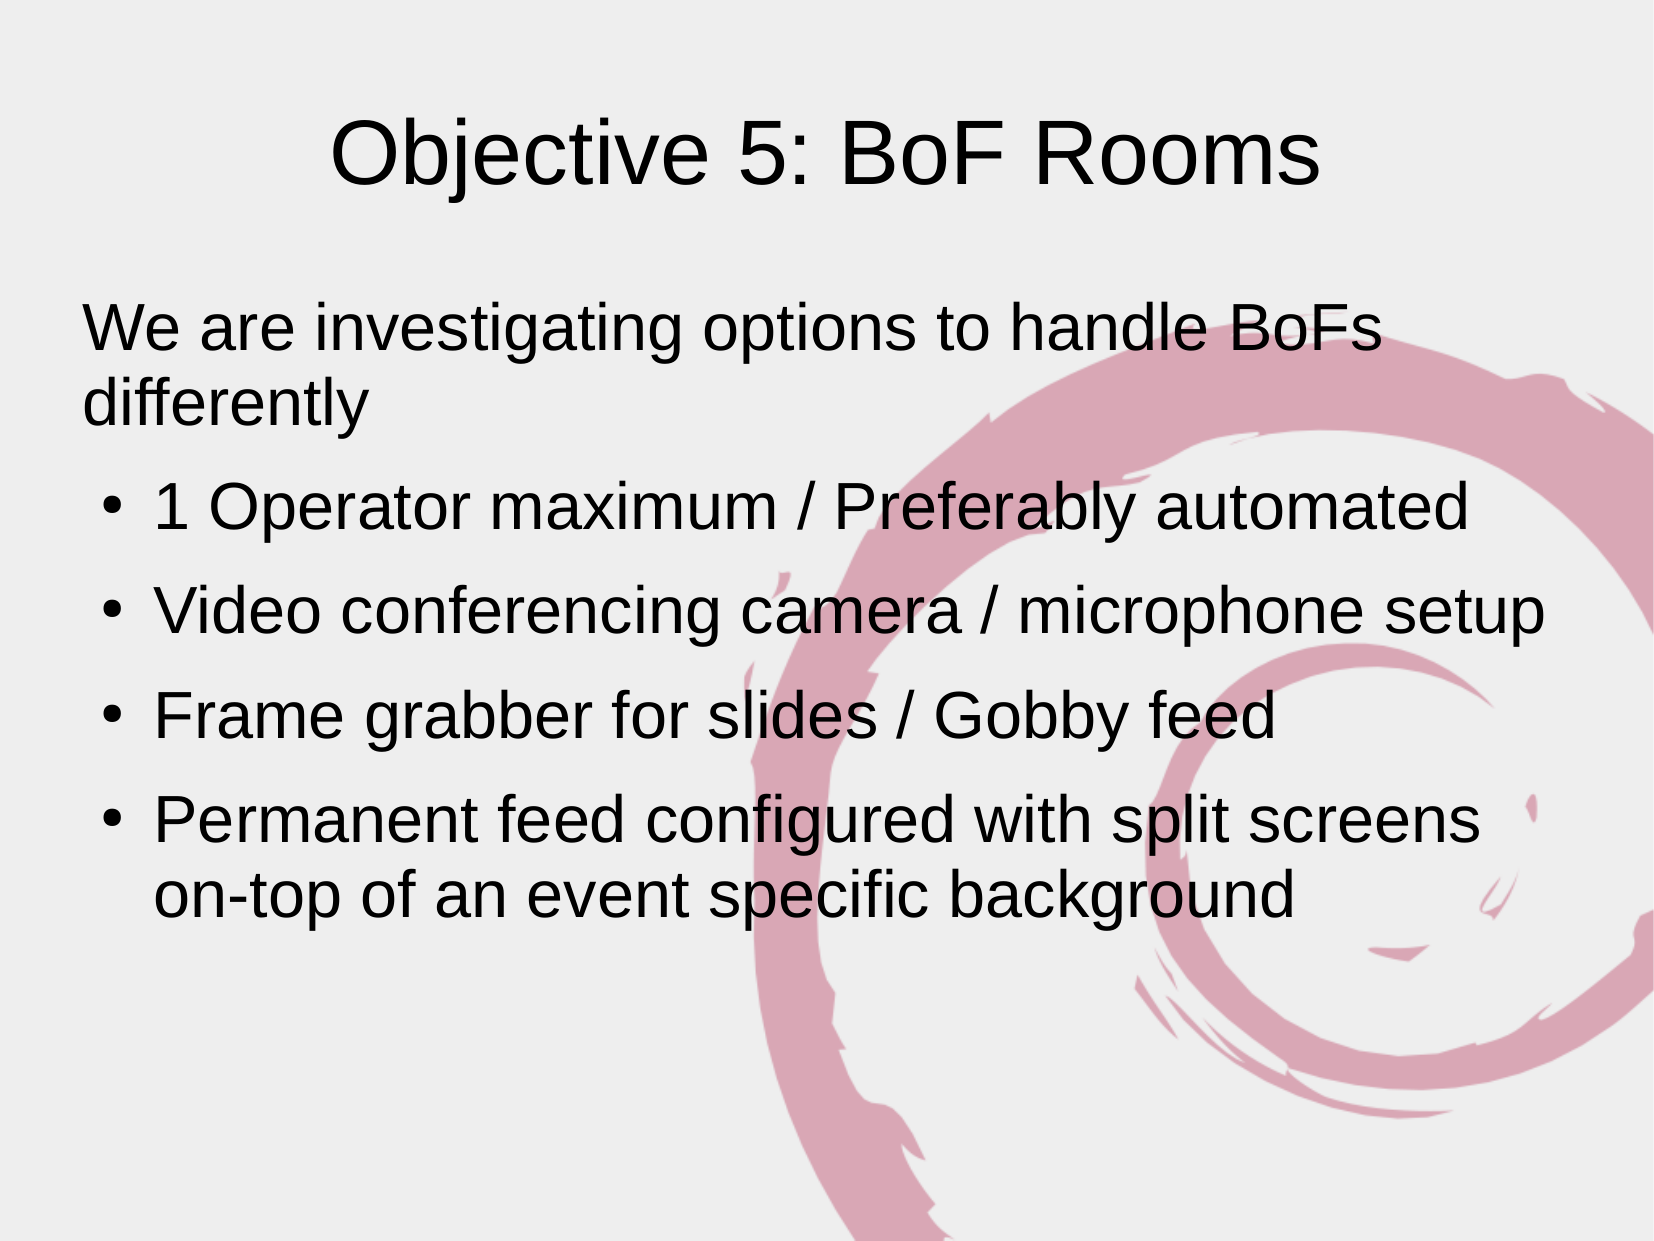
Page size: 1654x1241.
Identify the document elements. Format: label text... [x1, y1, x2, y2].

list We are investigating options to handle BoFs differently 1 Operator maximum / Preferably automated Video conferencing camera / microphone setup Frame grabber for slides / Gobby feed Permanent feed configured with split screens on-top of an event specific background [82, 290, 1571, 1010]
title Objective 5: BoF Rooms [82, 49, 1571, 257]
picture [0, 0, 1654, 1241]
